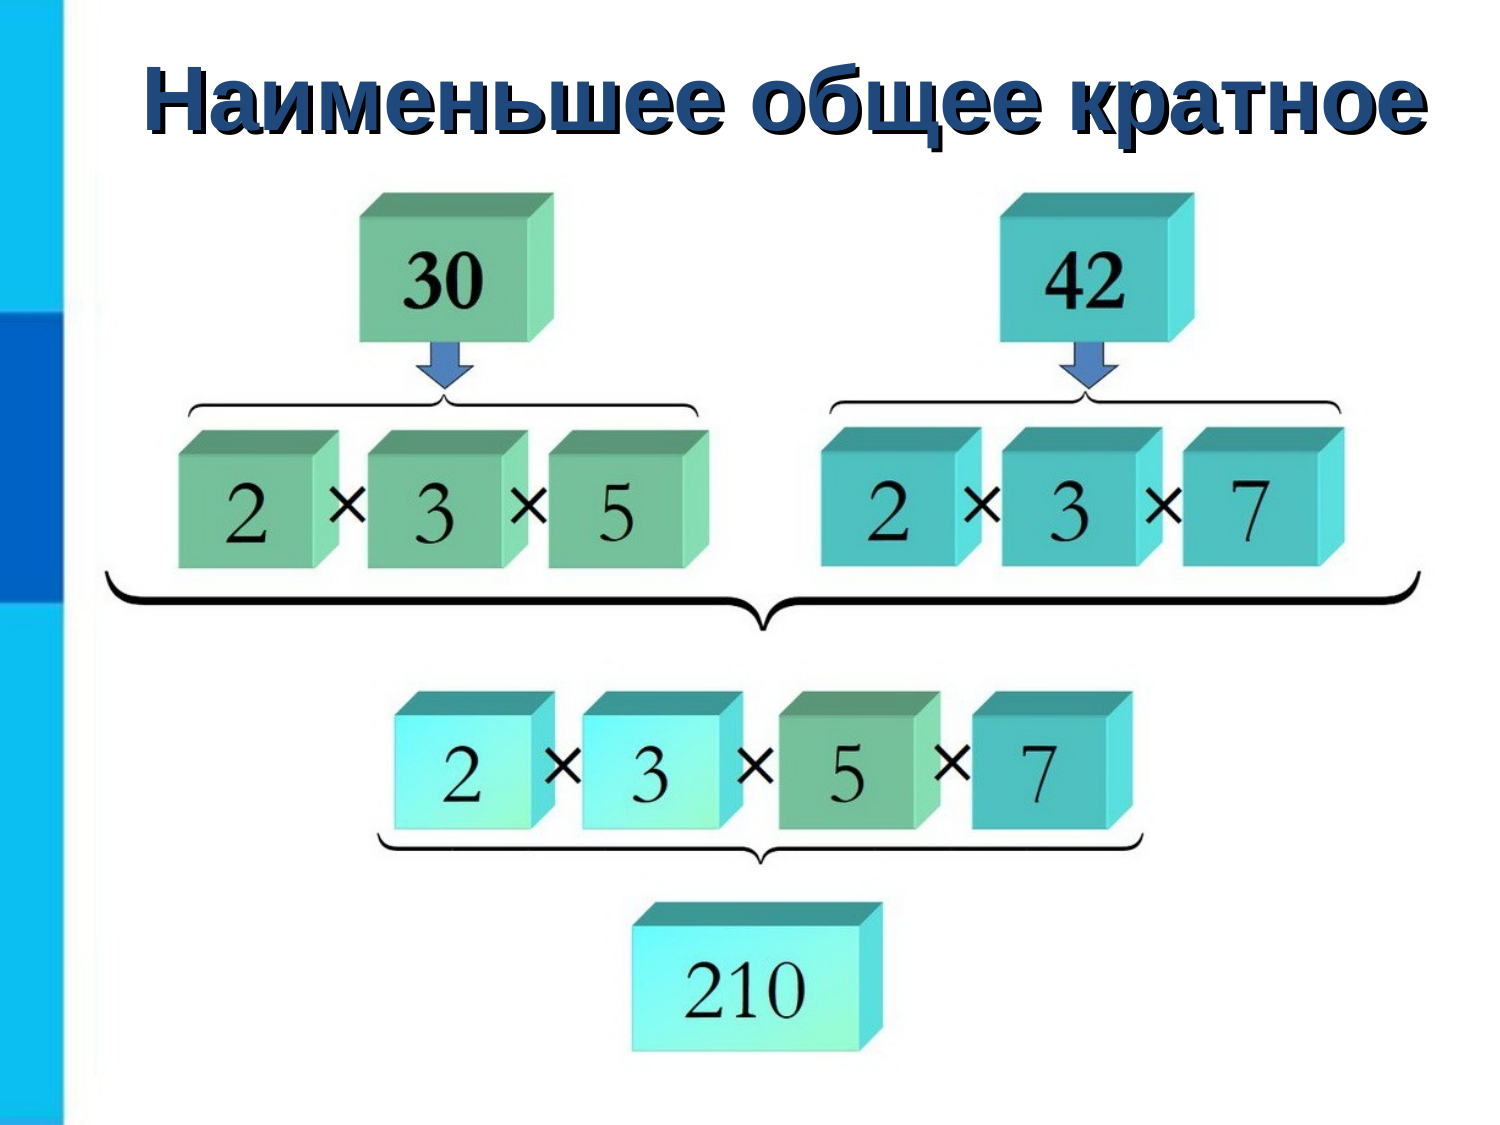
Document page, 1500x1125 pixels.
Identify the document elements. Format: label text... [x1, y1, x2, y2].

title Наименьшее общее кратное [117, 0, 1454, 188]
picture [0, 0, 1500, 1125]
